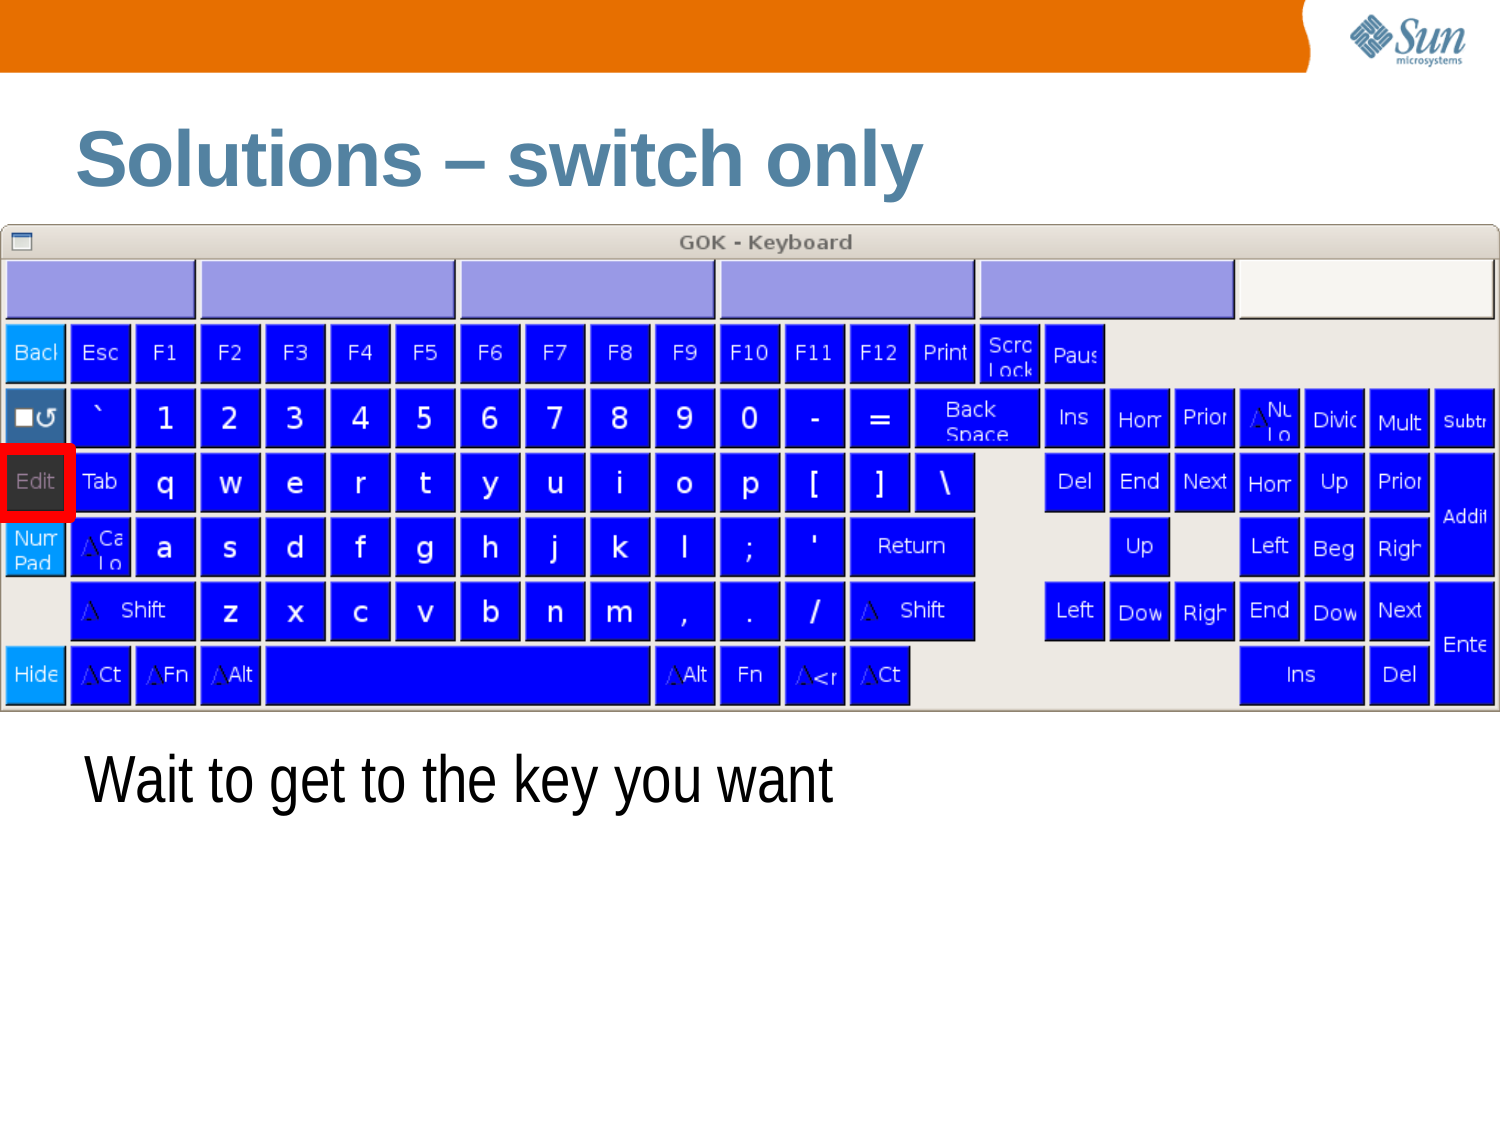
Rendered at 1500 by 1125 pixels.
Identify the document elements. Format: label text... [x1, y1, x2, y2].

picture [0, 224, 1500, 712]
picture [7, 455, 64, 511]
list Wait to get to the key you want [64, 750, 1402, 1016]
title Solutions – switch only [75, 122, 1438, 224]
picture [0, 0, 1500, 75]
